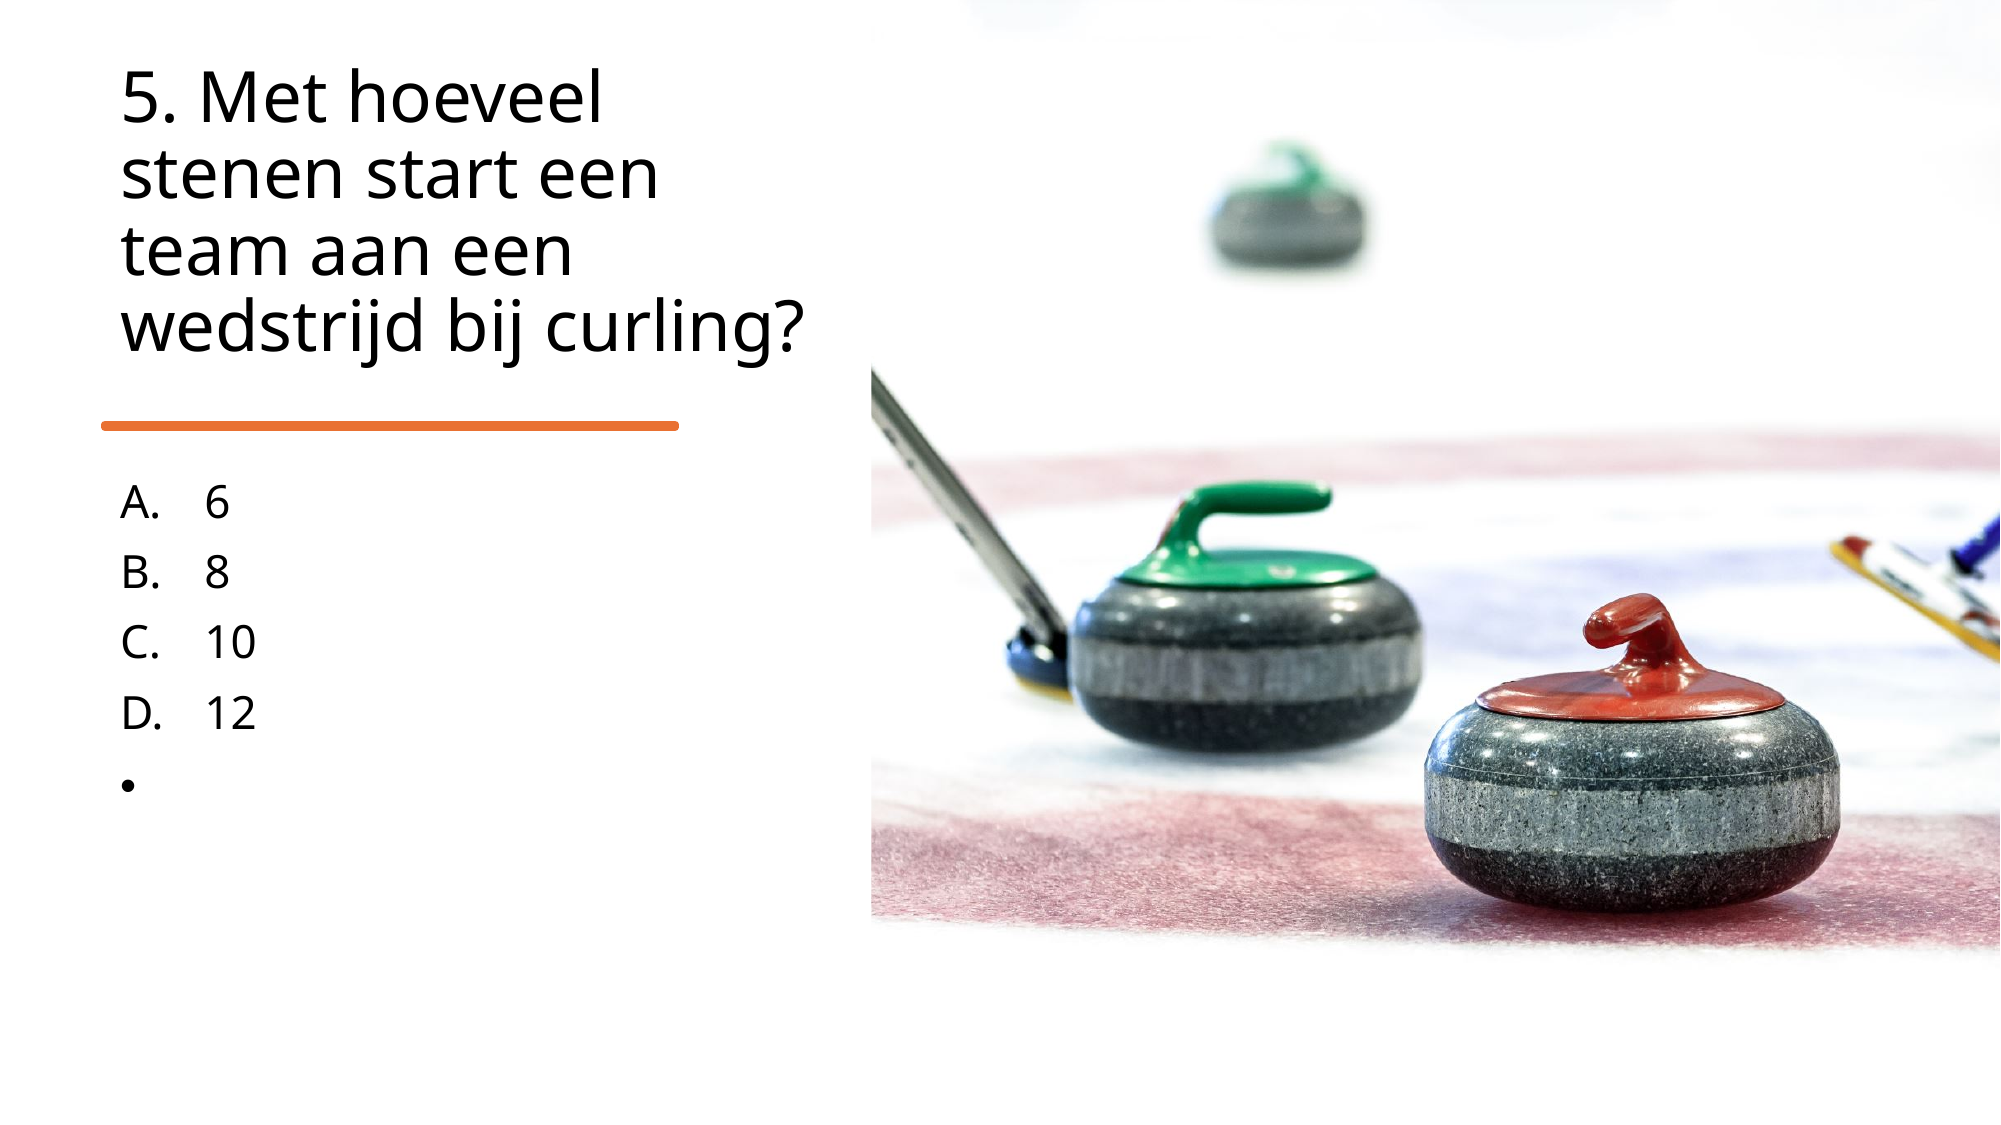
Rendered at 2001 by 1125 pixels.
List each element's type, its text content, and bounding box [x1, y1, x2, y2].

picture [871, 0, 2000, 1125]
title 5. Met hoeveel stenen start een team aan een wedstrijd bij curling? [105, 53, 822, 375]
list 6 8 10 12 [105, 471, 802, 1016]
text_box [0, 0, 871, 1125]
